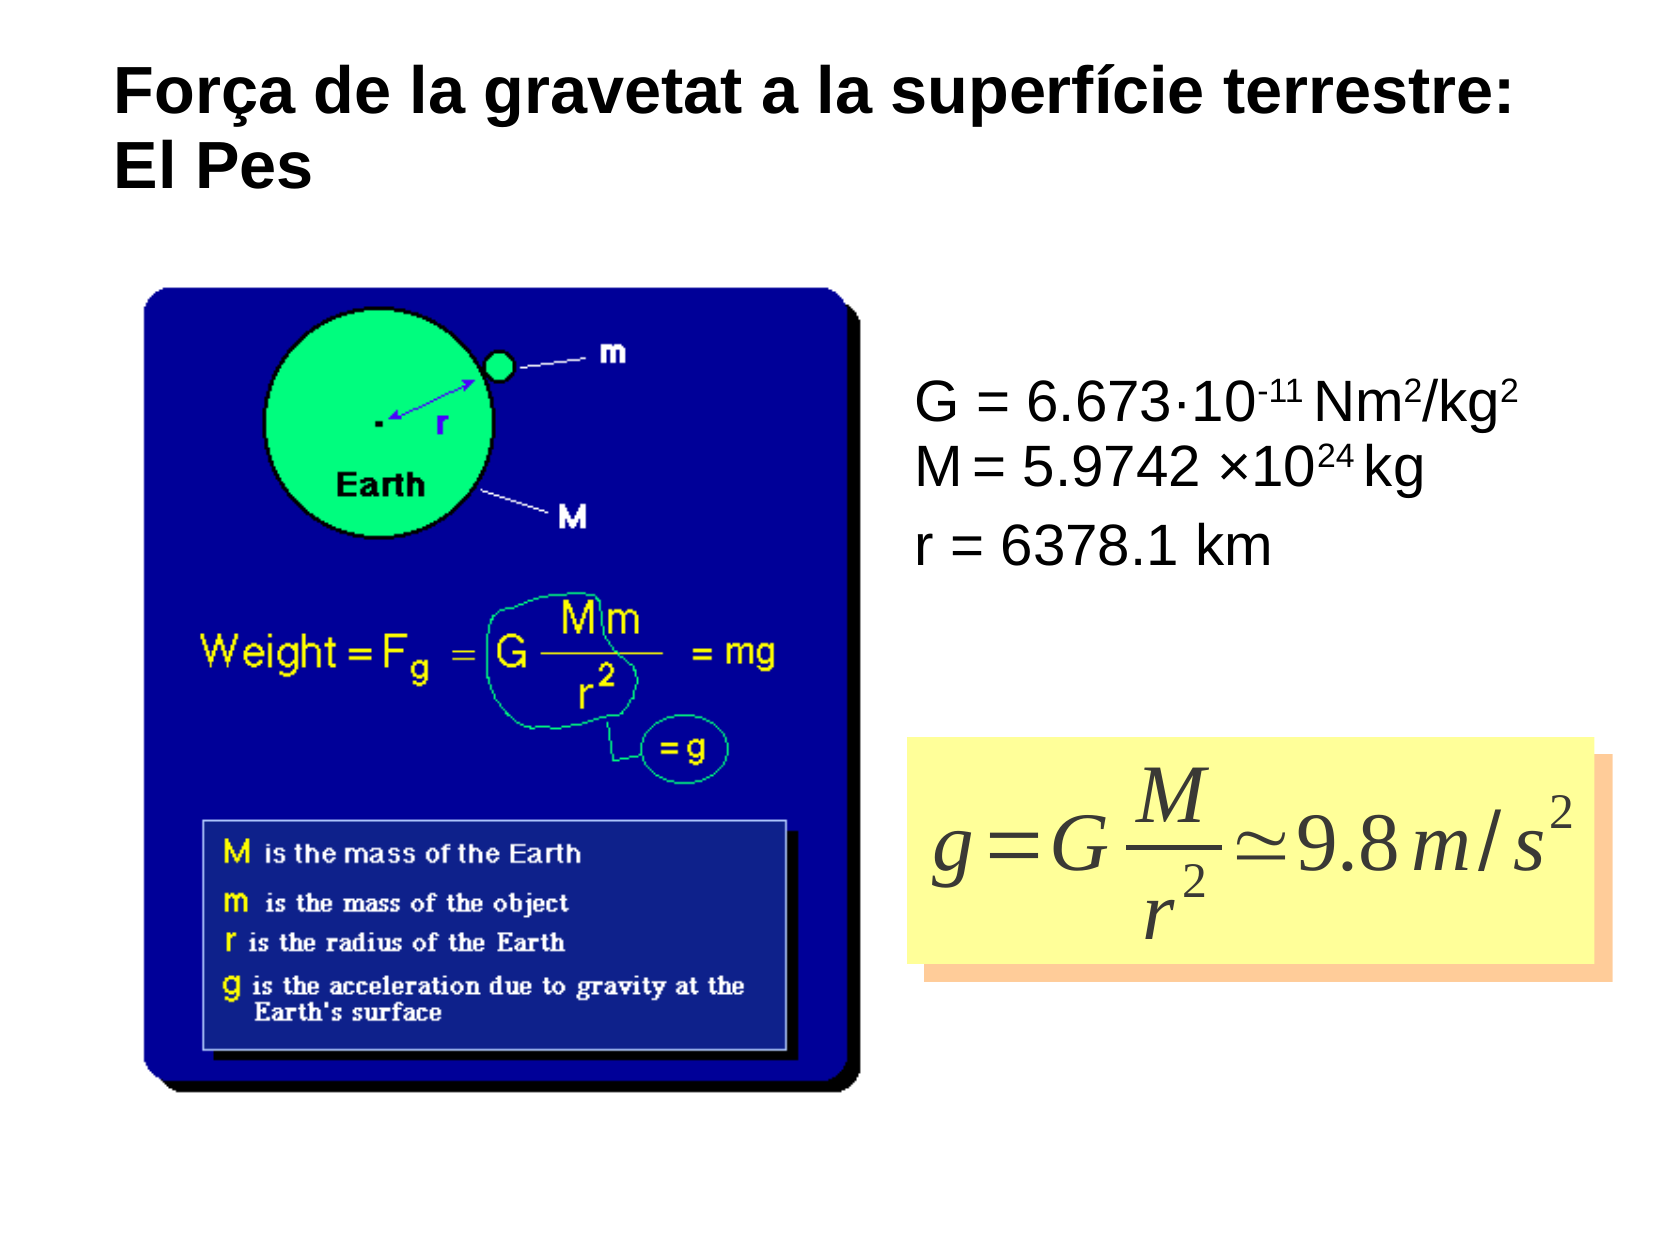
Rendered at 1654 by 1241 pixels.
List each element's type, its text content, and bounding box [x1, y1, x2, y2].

text_box [907, 737, 1595, 964]
picture [120, 275, 872, 1102]
chart [919, 748, 1581, 957]
text_box G = 6.673·10-11 Nm2/kg2 M = 5.9742 ×1024 kg r = 6378.1 km [900, 361, 1574, 599]
text_box Força de la gravetat a la superfície terrestre: El Pes [99, 46, 1634, 211]
